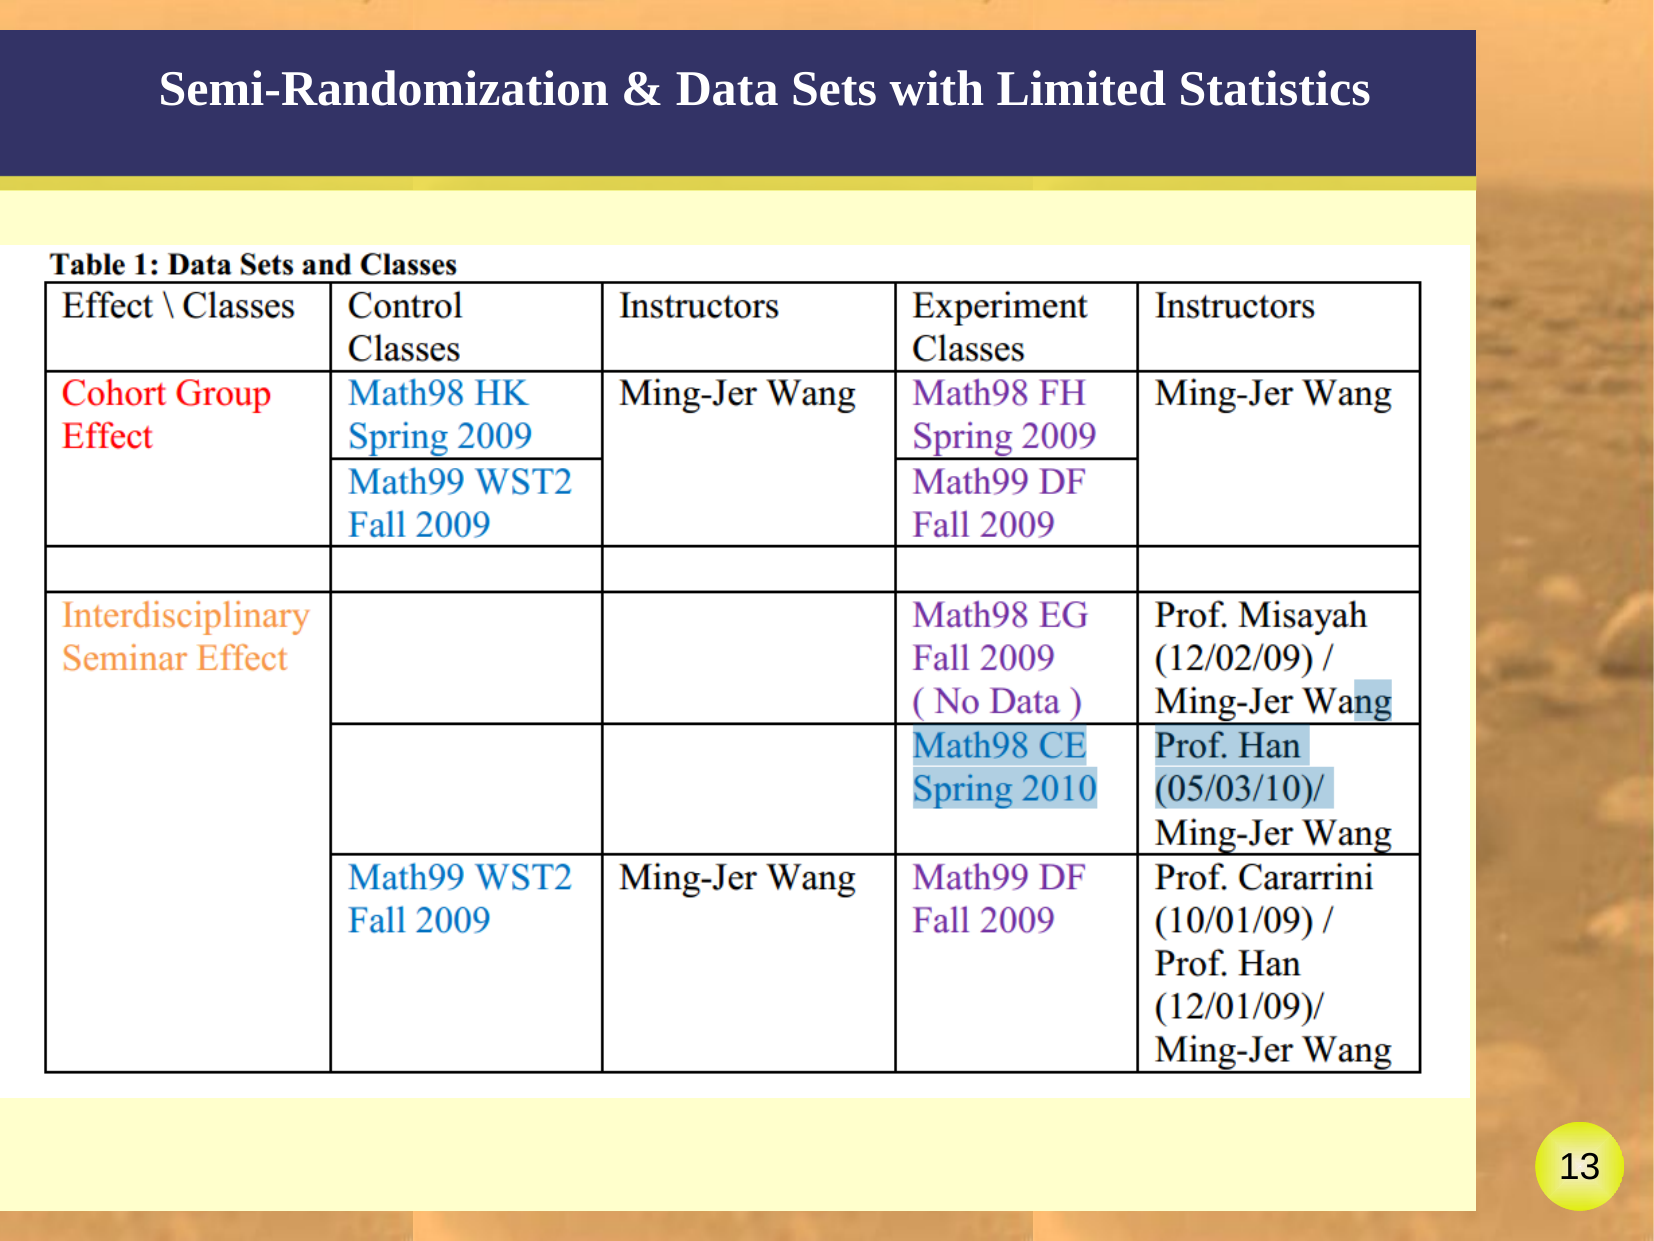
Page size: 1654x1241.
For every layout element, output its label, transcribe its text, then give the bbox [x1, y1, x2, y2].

picture [0, 245, 1470, 1098]
text_box Semi-Randomization & Data Sets with Limited Statistics [52, 48, 1491, 123]
